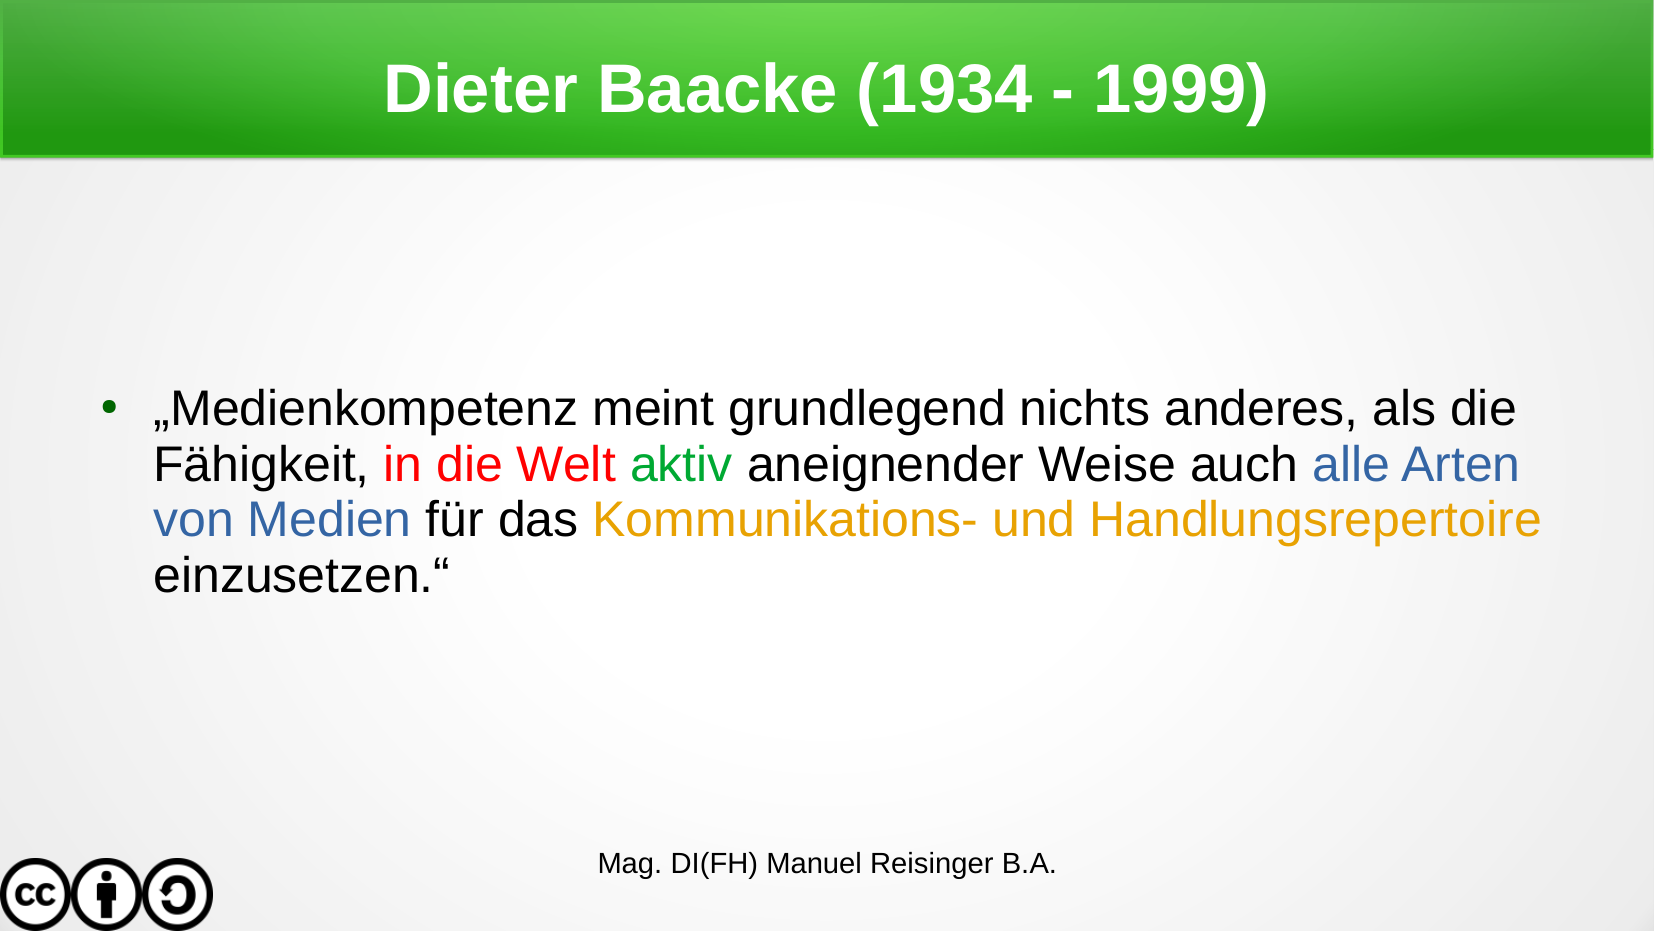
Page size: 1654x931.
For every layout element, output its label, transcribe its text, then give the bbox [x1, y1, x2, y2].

title Dieter Baacke (1934 - 1999) [82, 35, 1571, 142]
list „Medienkompetenz meint grundlegend nichts anderes, als die Fähigkeit, in die Welt aktiv aneignender Weise auch alle Arten von Medien für das Kommunikations- und Handlungsrepertoire einzusetzen.“ [82, 224, 1571, 764]
picture [0, 858, 213, 931]
